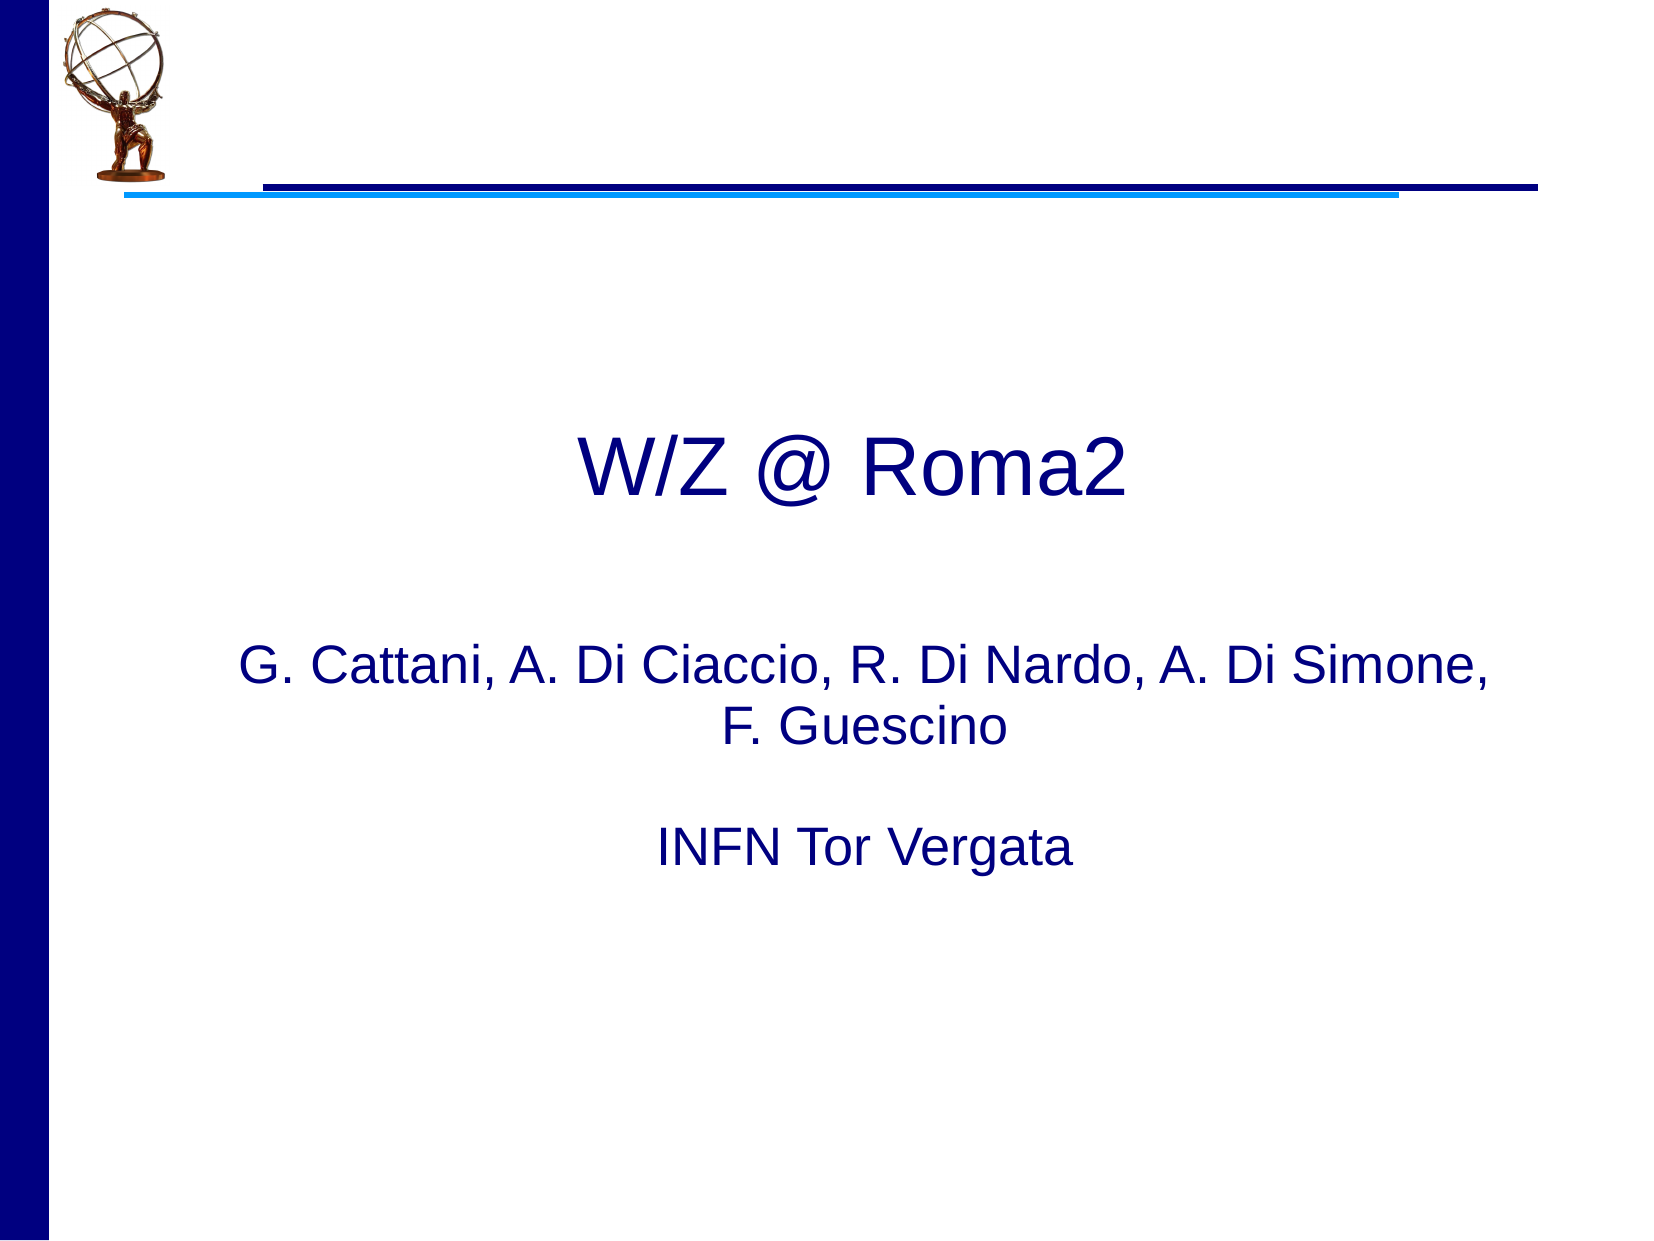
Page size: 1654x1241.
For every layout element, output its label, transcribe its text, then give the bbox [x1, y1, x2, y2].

text_box W/Z @ Roma2 [562, 412, 1144, 521]
text_box G. Cattani, A. Di Ciaccio, R. Di Nardo, A. Di Simone, F. Guescino INFN Tor Vergata [171, 627, 1560, 885]
picture [57, 5, 170, 186]
